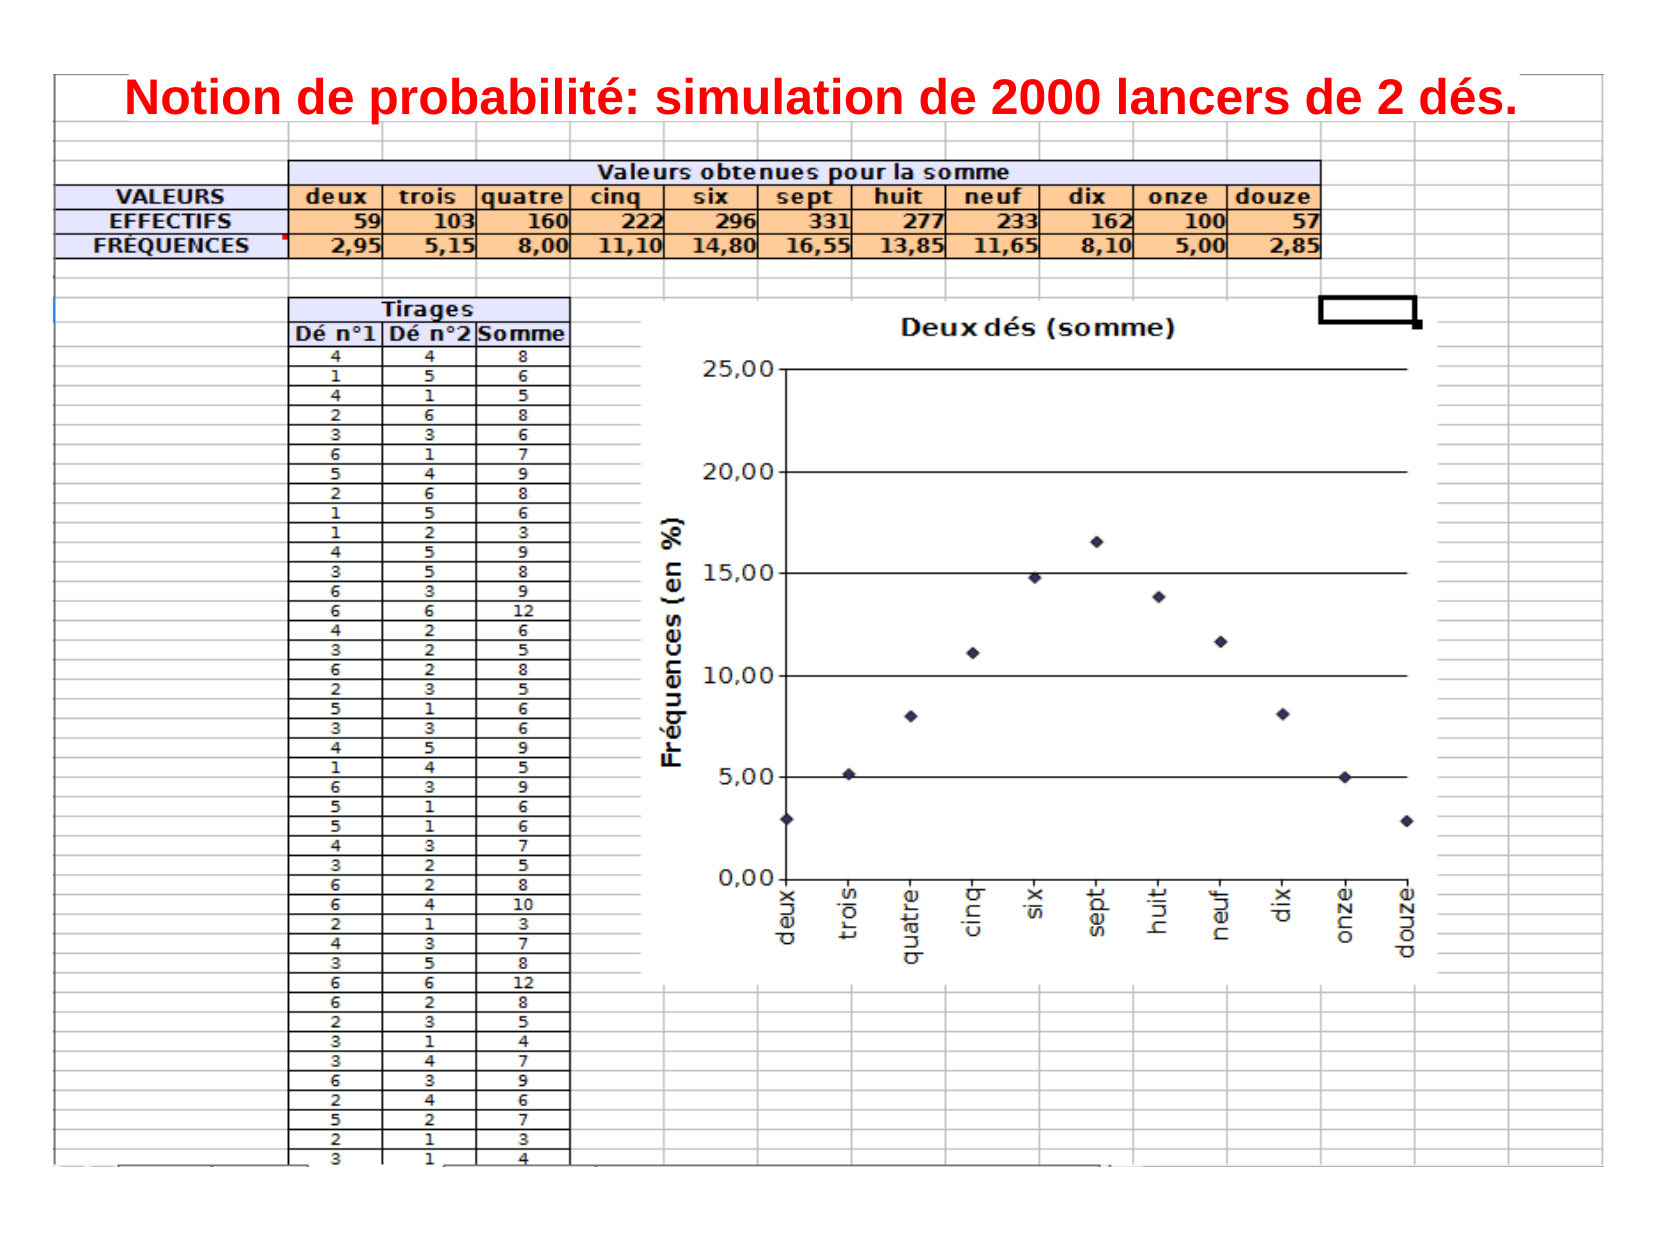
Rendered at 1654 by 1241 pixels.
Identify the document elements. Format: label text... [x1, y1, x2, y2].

picture [52, 74, 1604, 1167]
text_box Notion de probabilité: simulation de 2000 lancers de 2 dés. [109, 62, 1557, 135]
